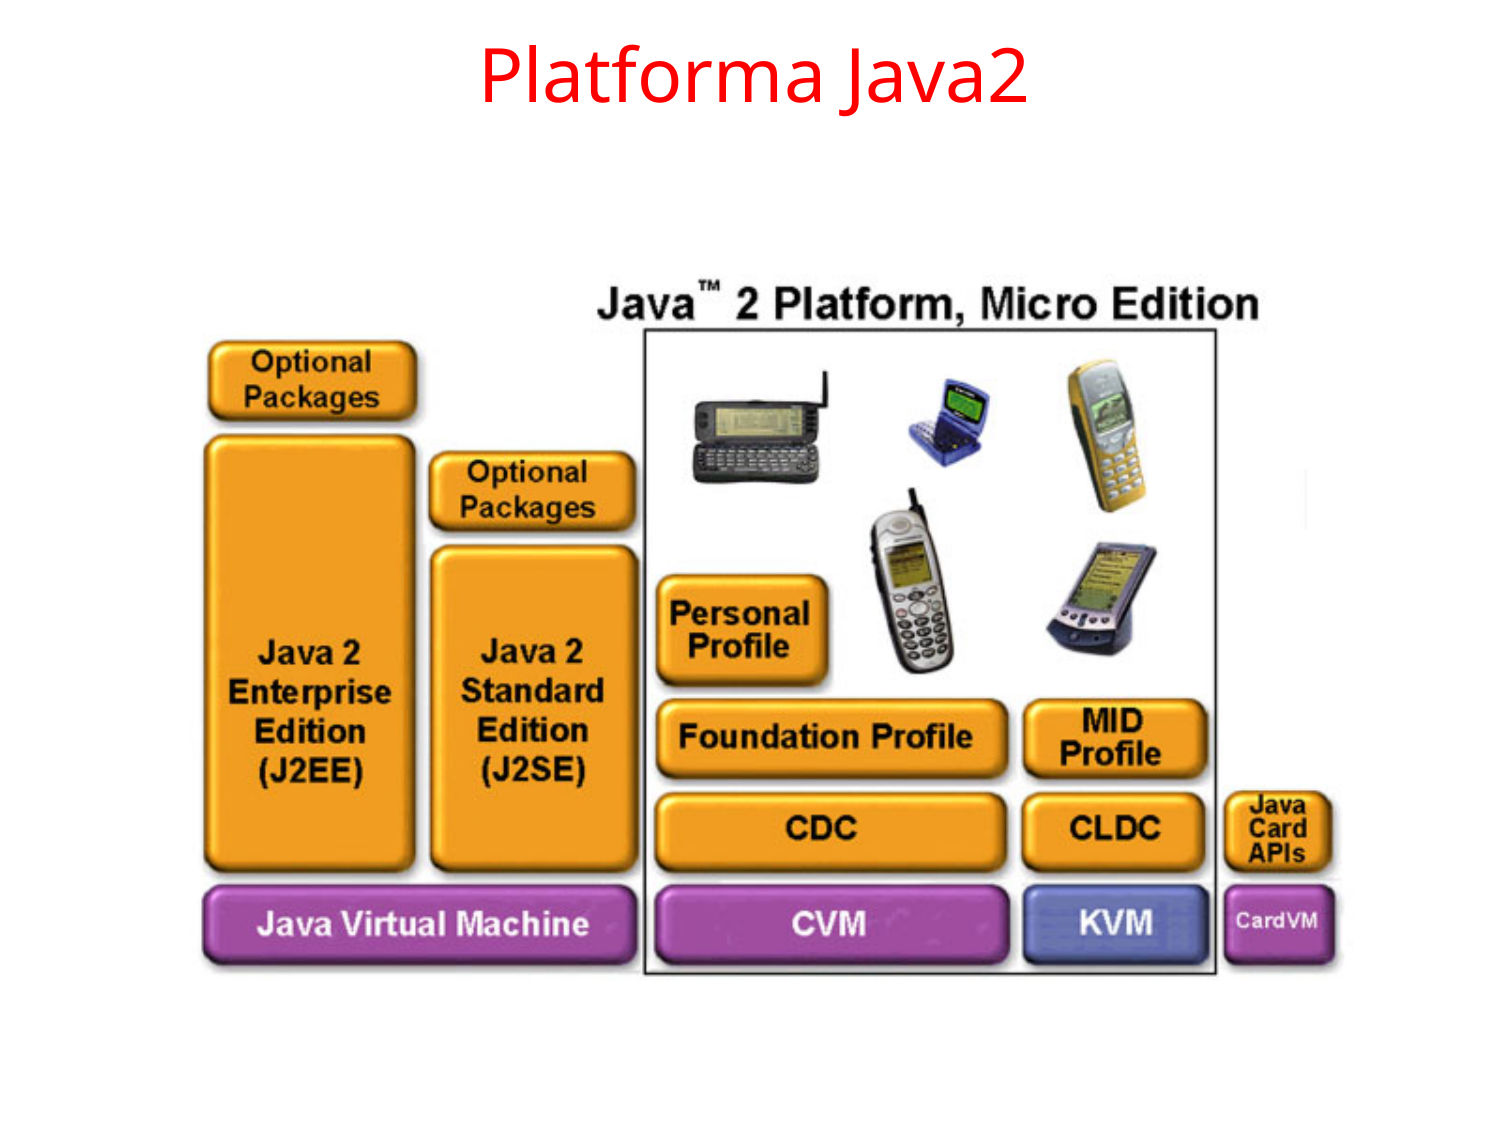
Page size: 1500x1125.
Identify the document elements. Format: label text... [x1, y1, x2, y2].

title Platforma Java2 [117, 0, 1393, 125]
picture [187, 274, 1354, 992]
